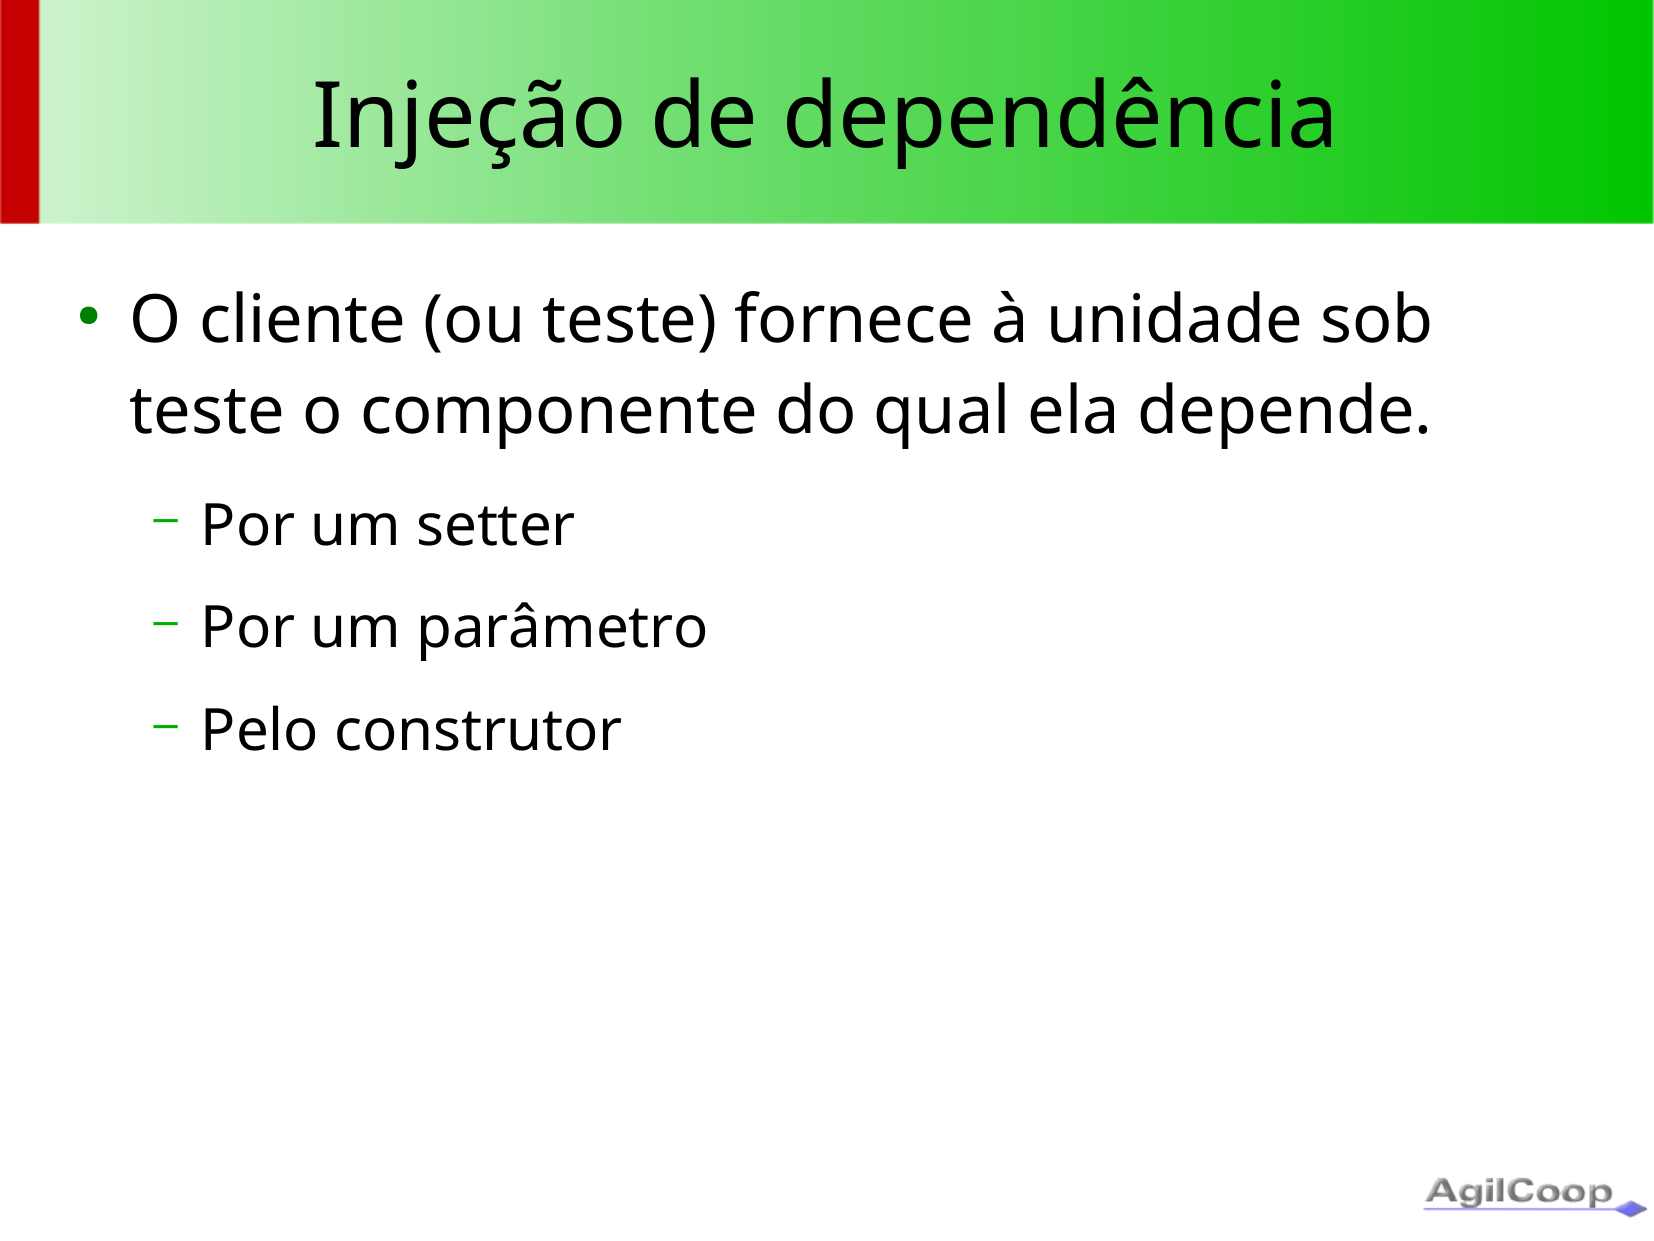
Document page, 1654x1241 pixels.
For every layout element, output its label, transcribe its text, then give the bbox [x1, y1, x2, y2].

title Injeção de dependência [82, 15, 1571, 208]
list O cliente (ou teste) fornece à unidade sob teste o componente do qual ela depende. Por um setter Por um parâmetro Pelo construtor [59, 271, 1607, 1108]
picture [0, 0, 1654, 1241]
